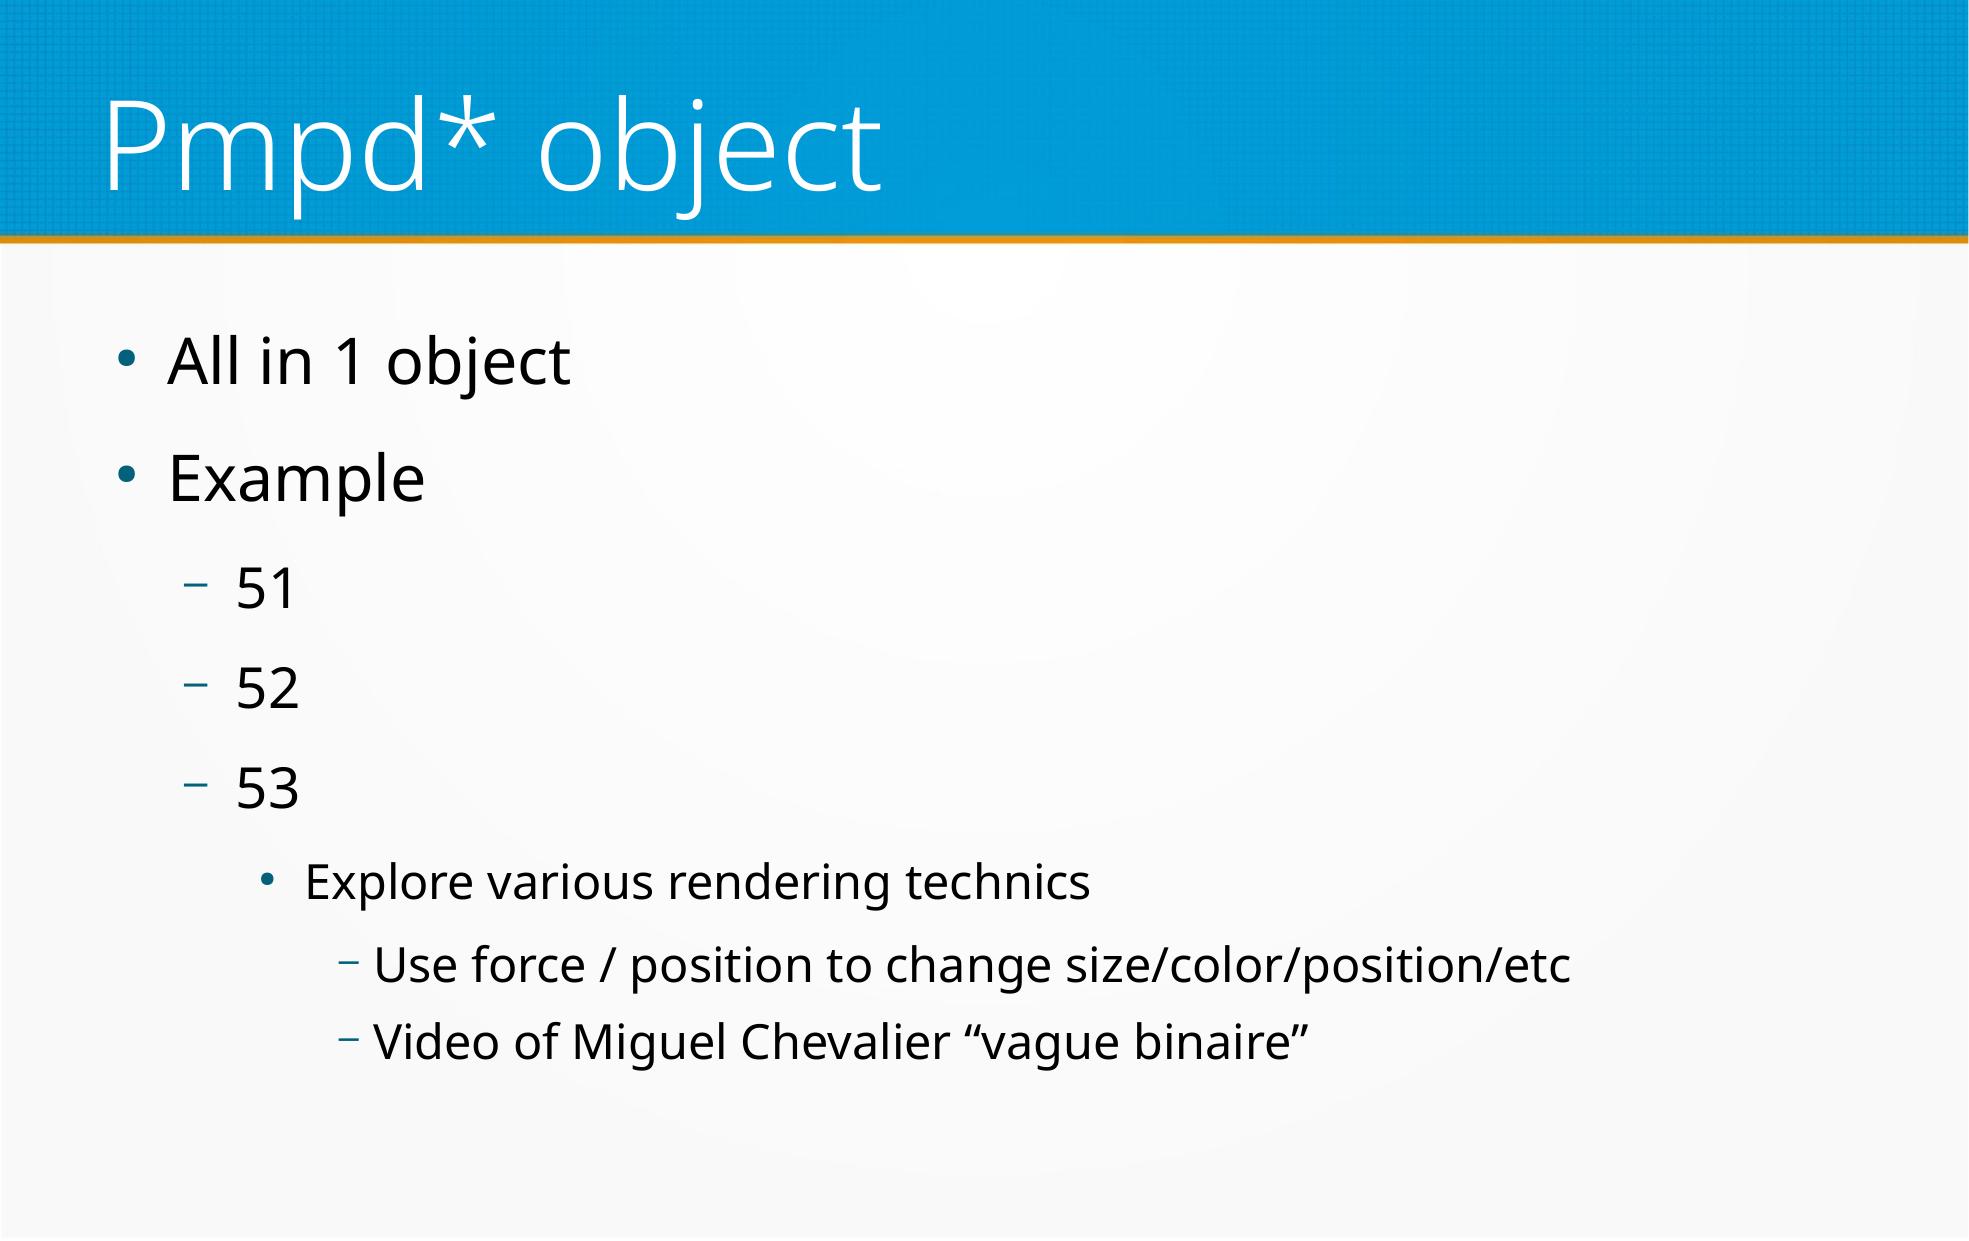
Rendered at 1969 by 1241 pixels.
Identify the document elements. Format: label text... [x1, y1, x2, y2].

picture [0, 233, 1969, 1241]
list All in 1 object Example 51 52 53 Explore various rendering technics Use force / position to change size/color/position/etc Video of Miguel Chevalier “vague binaire” [98, 315, 1861, 1081]
title Pmpd* object [98, 19, 1870, 227]
